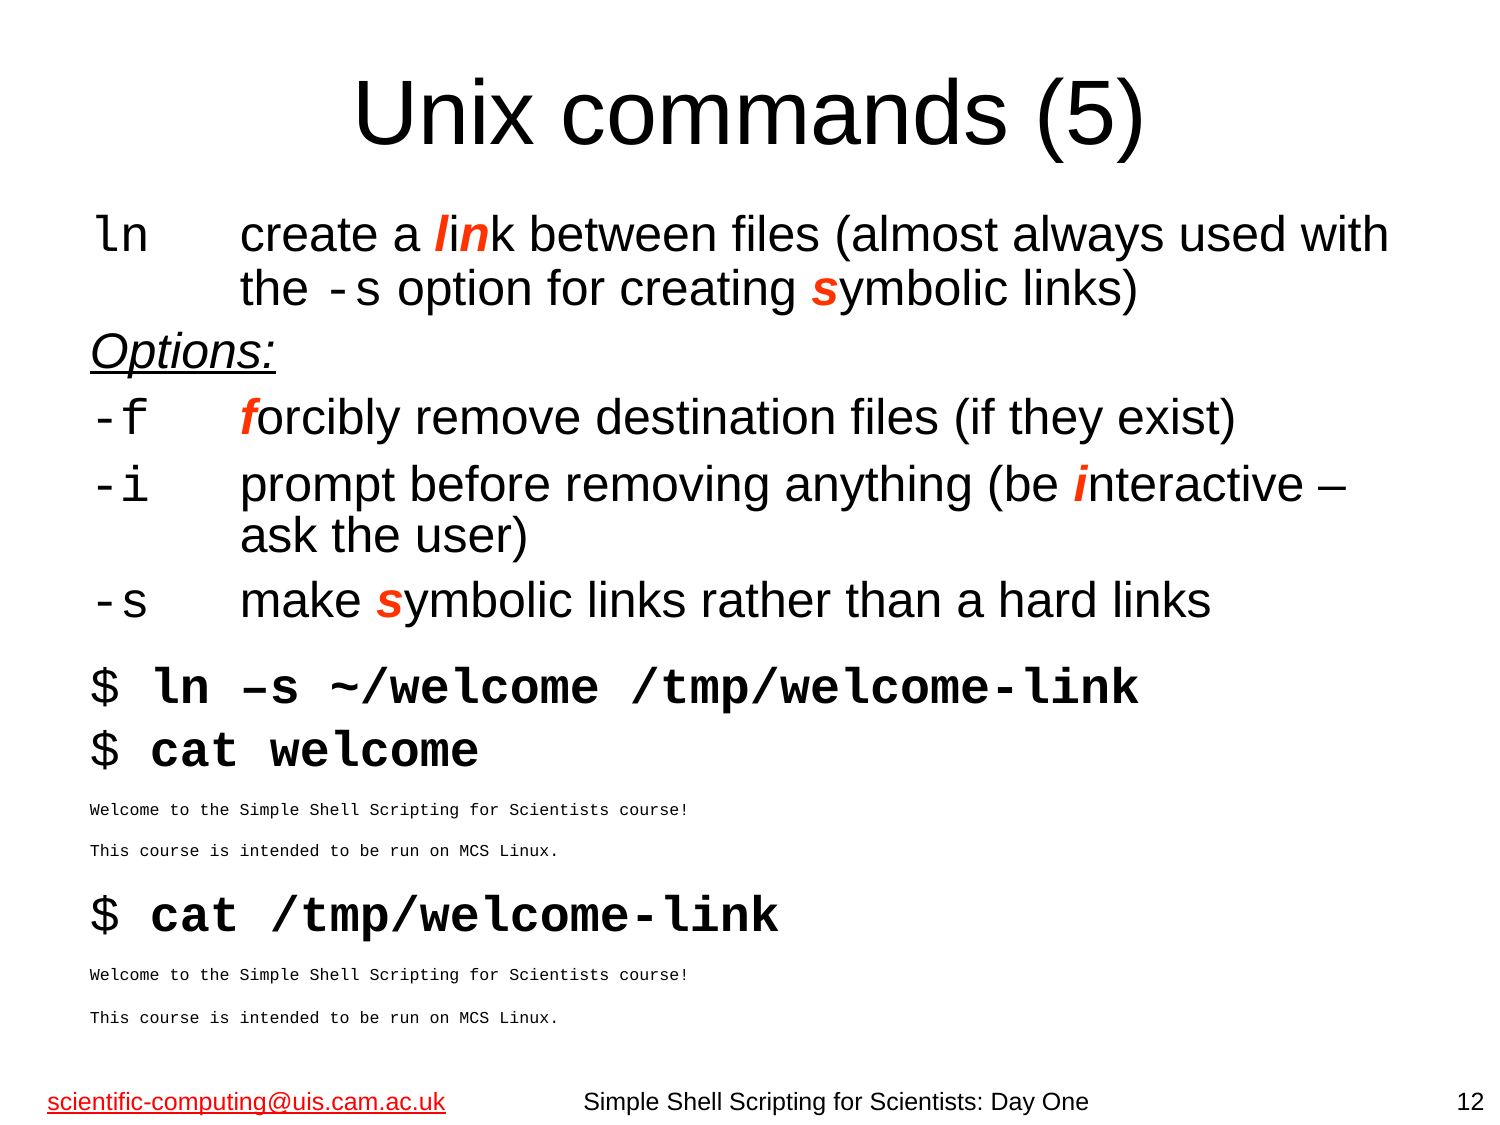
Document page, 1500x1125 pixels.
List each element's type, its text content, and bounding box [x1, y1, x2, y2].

list ln create a link between files (almost always used with the -s option for creating symbolic links) Options: -f forcibly remove destination files (if they exist) -i prompt before removing anything (be interactive – ask the user) -s make symbolic links rather than a hard links $ ln –s ~/welcome /tmp/welcome-link $ cat welcome Welcome to the Simple Shell Scripting for Scientists course! This course is intended to be run on MCS Linux. $ cat /tmp/welcome-link Welcome to the Simple Shell Scripting for Scientists course! This course is intended to be run on MCS Linux. [75, 199, 1426, 1062]
title Unix commands (5) [112, 49, 1388, 176]
